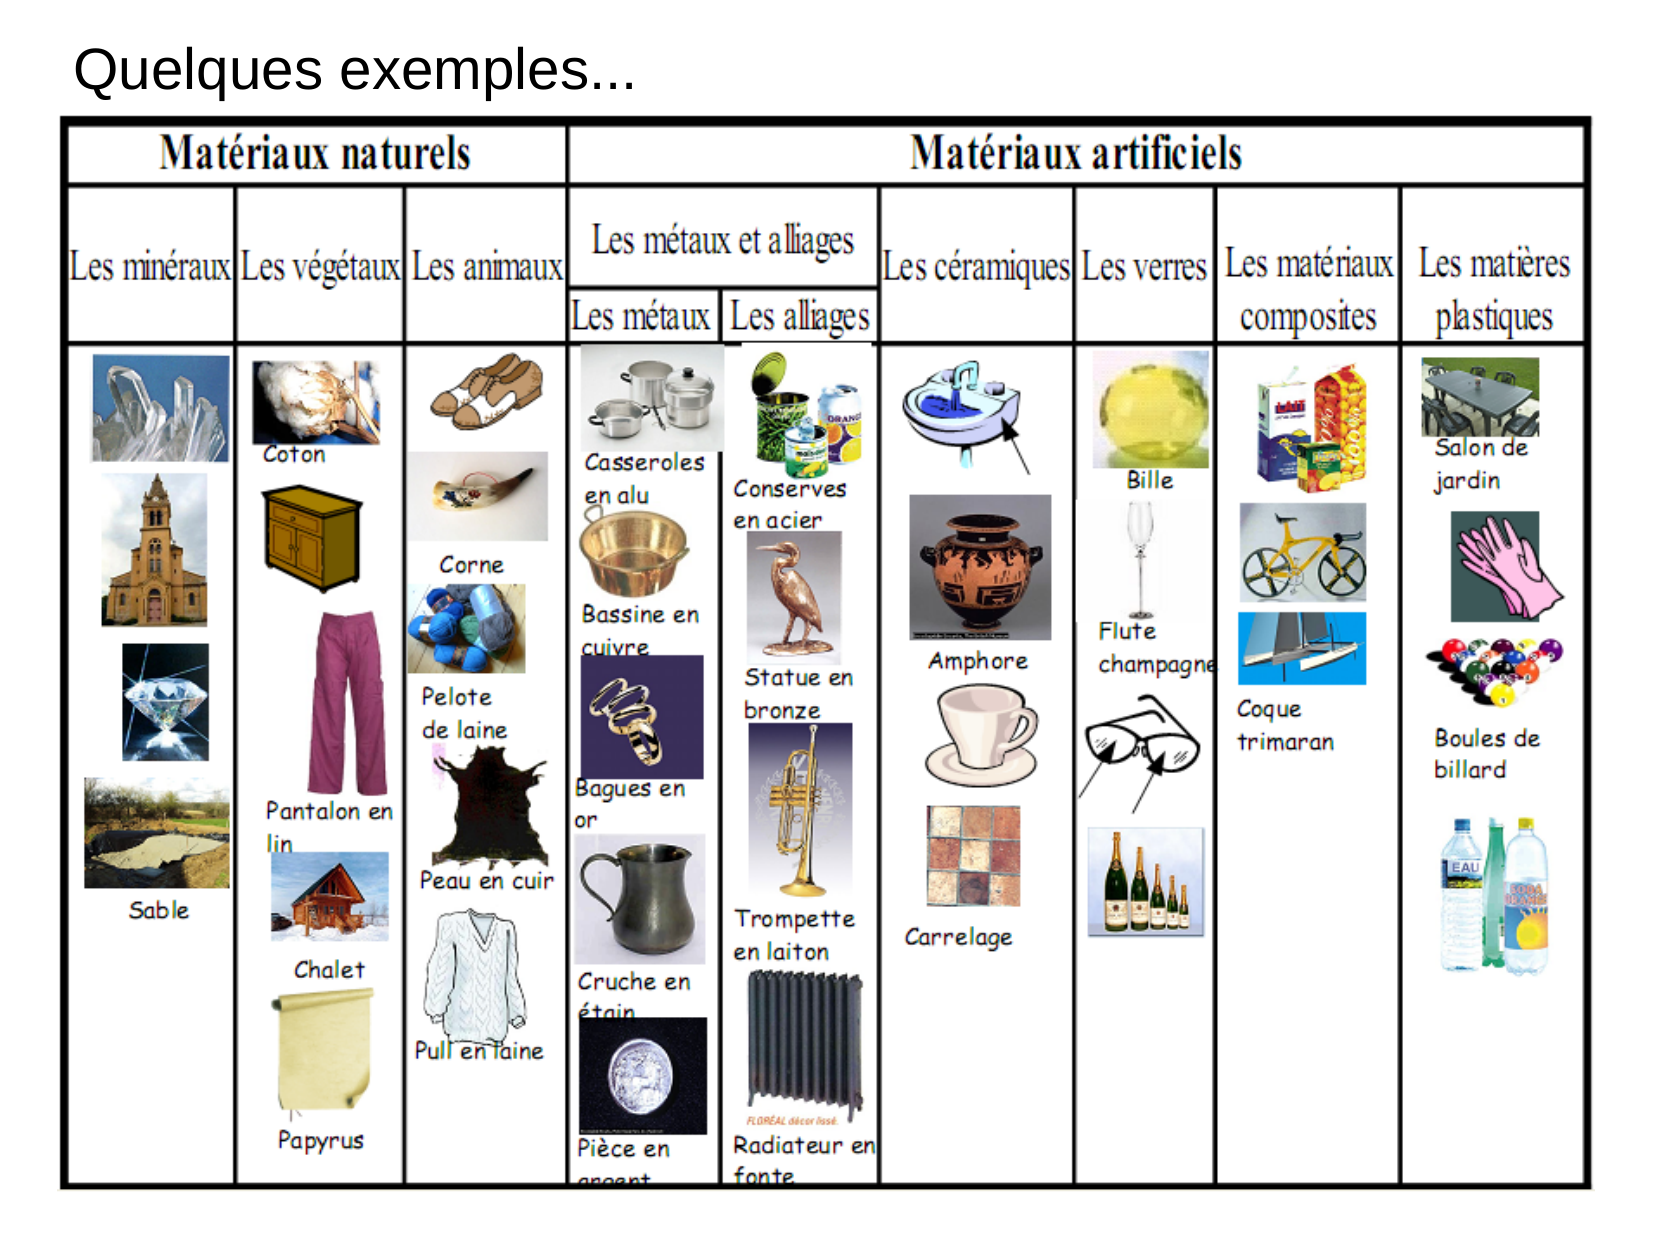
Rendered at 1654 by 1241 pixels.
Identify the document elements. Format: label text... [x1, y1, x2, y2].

text_box Quelques exemples... [59, 29, 798, 110]
picture [57, 113, 1595, 1193]
